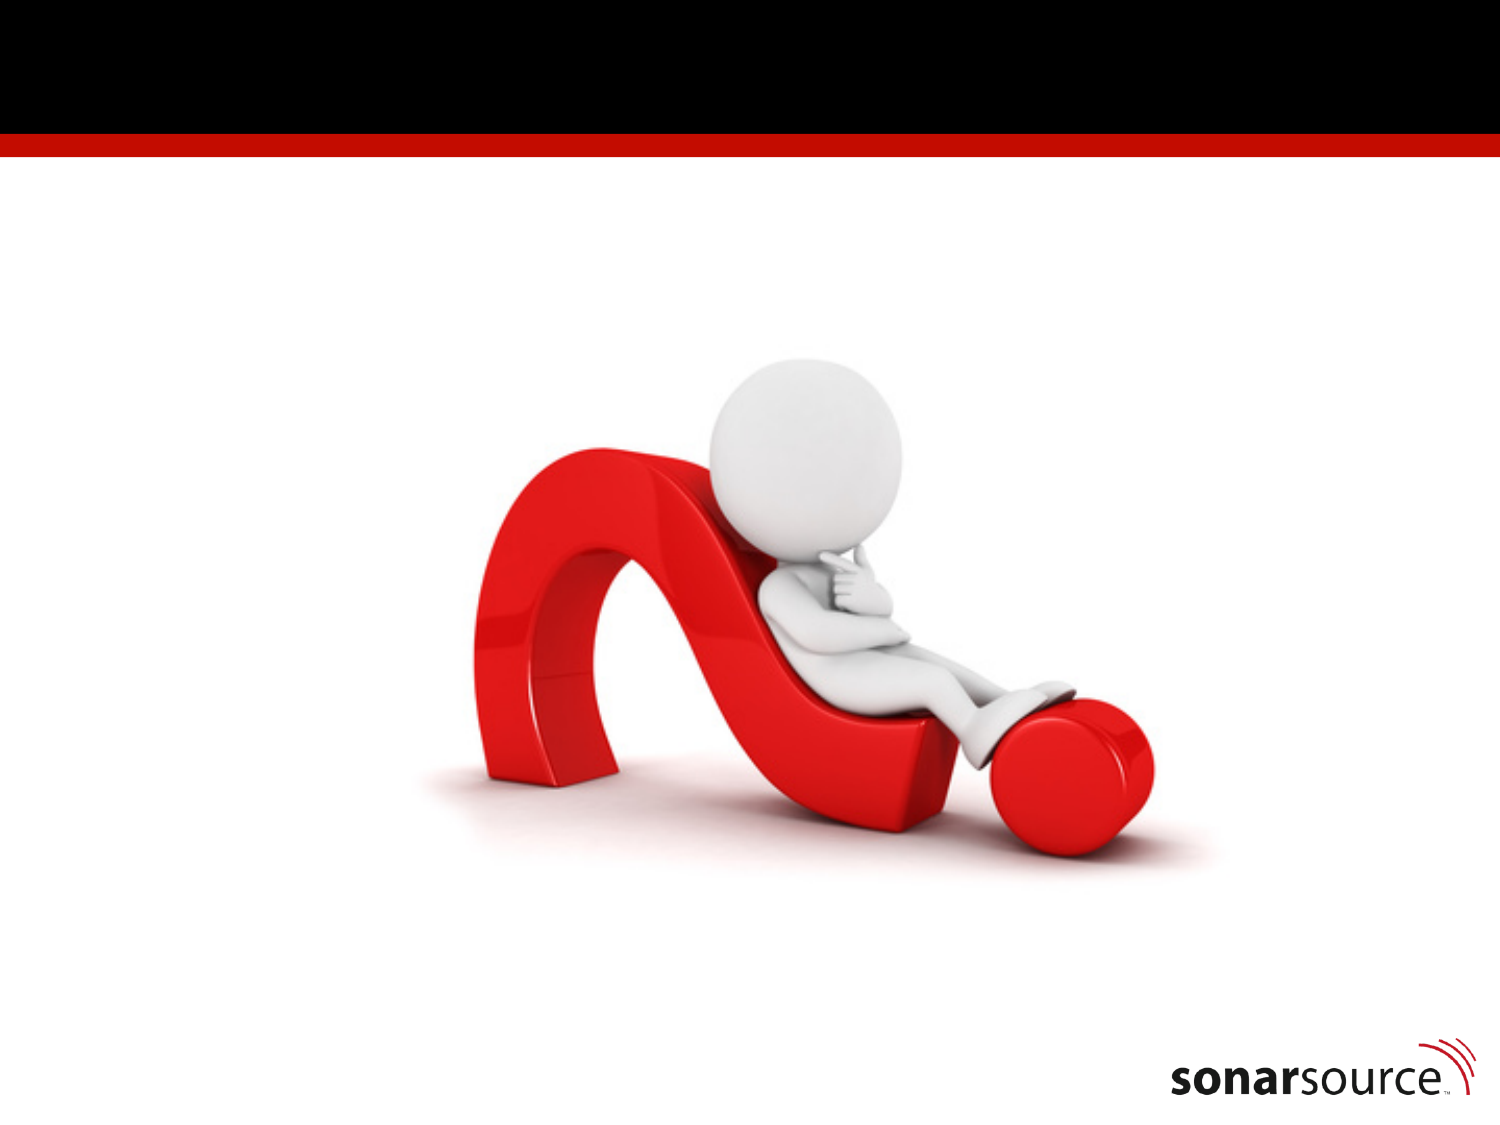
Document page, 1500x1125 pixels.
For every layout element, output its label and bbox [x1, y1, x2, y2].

picture [379, 327, 1271, 913]
picture [1167, 1033, 1480, 1099]
